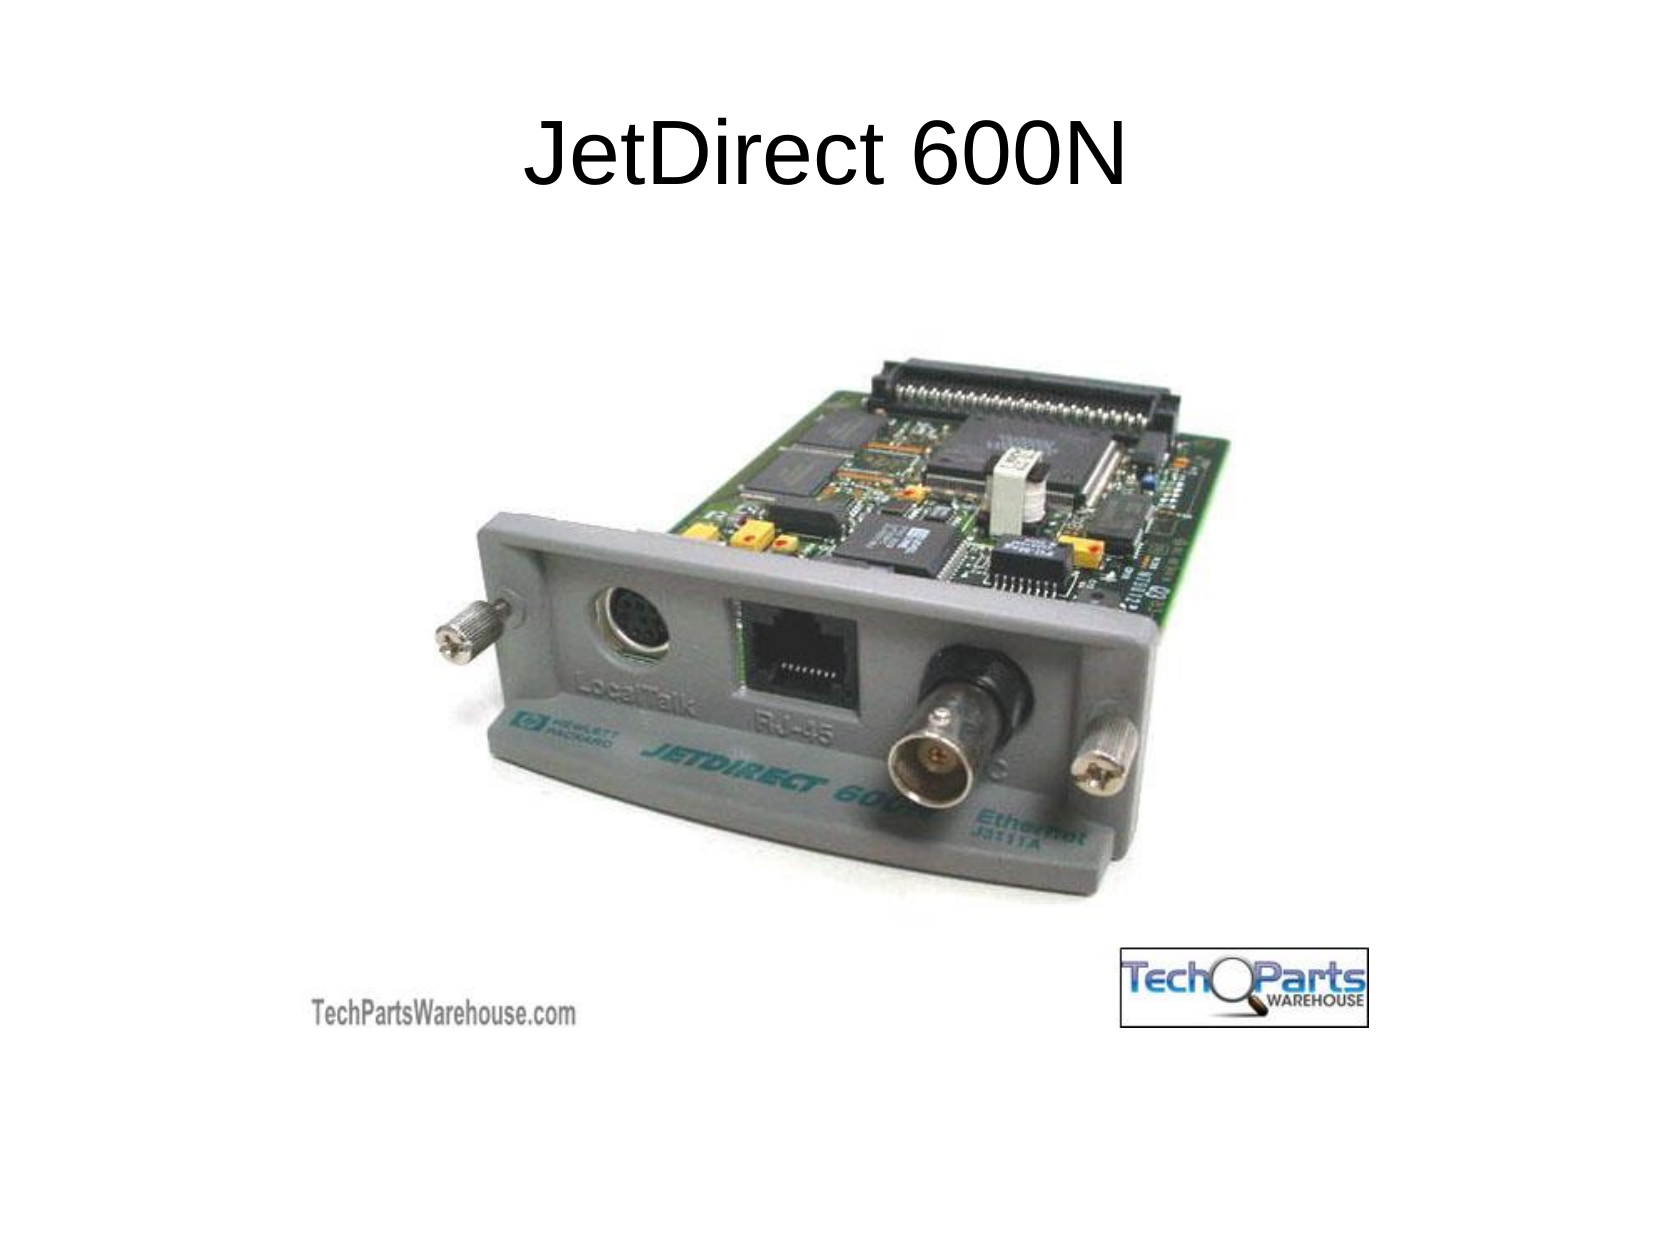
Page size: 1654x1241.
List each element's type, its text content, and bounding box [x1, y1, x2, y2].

picture [301, 227, 1369, 1028]
title JetDirect 600N [82, 49, 1571, 257]
